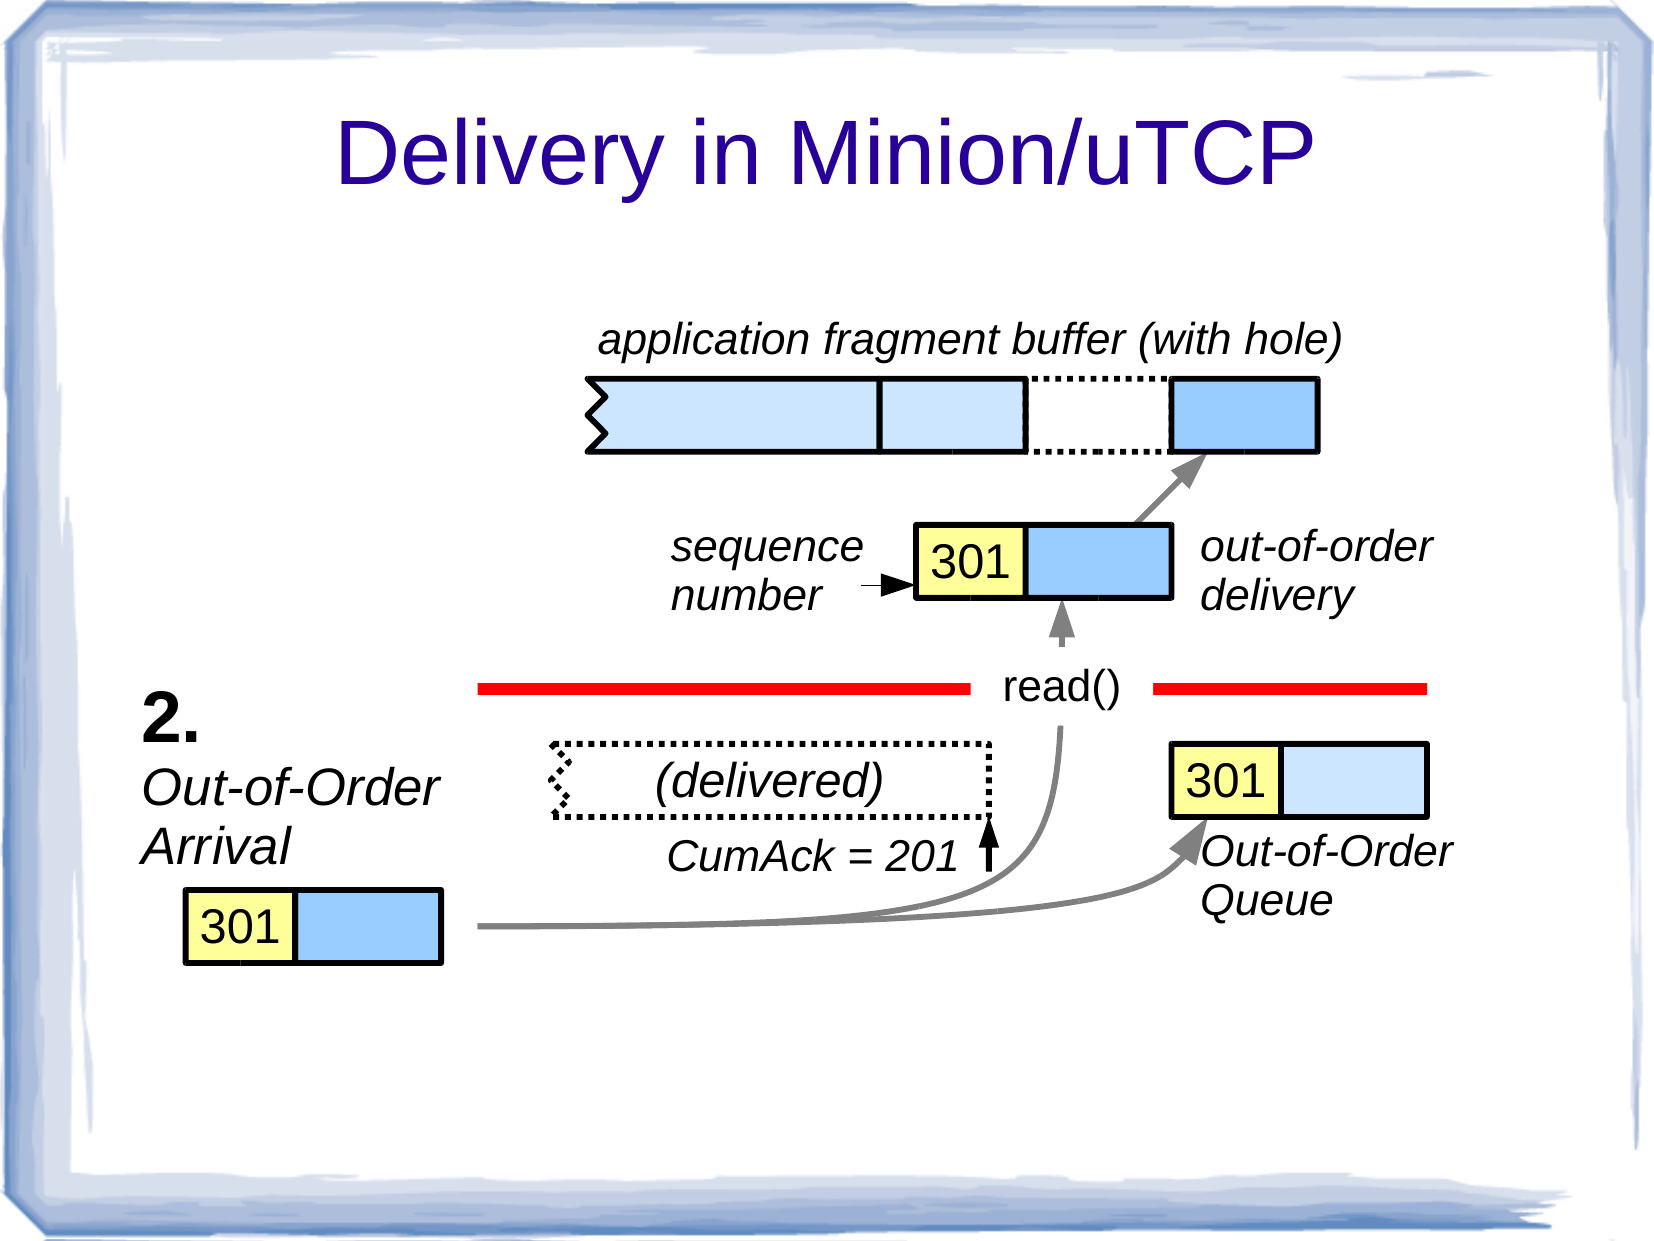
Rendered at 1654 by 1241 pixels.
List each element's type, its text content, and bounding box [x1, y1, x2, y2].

title Delivery in Minion/uTCP [82, 49, 1571, 257]
picture [0, 0, 1654, 1241]
